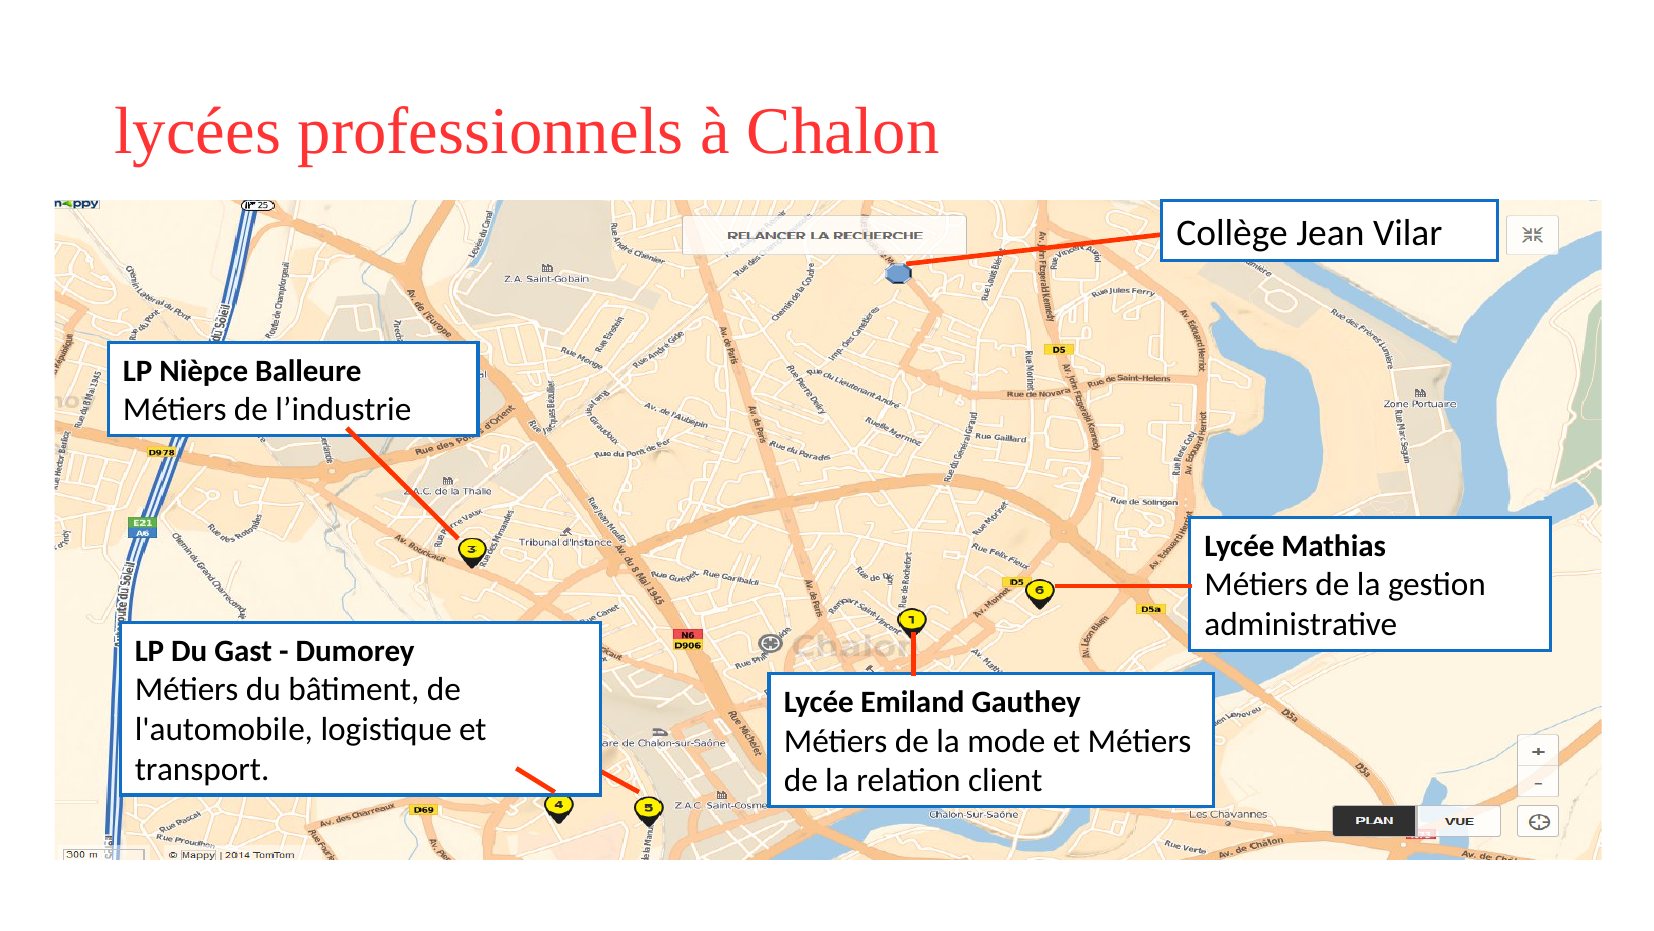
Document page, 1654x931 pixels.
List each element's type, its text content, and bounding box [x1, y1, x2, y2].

text_box LP Du Gast - Dumorey Métiers du bâtiment, de l'automobile, logistique et transport. [120, 622, 601, 795]
text_box Lycée Emiland Gauthey Métiers de la mode et Métiers de la relation client [768, 673, 1214, 807]
text_box Lycée Mathias Métiers de la gestion administrative [1189, 517, 1551, 651]
text_box lycées professionnels à Chalon [82, 54, 1571, 200]
text_box Collège Jean Vilar [1161, 200, 1498, 261]
picture [54, 200, 1602, 860]
text_box LP Nièpce Balleure Métiers de l’industrie [108, 342, 479, 436]
